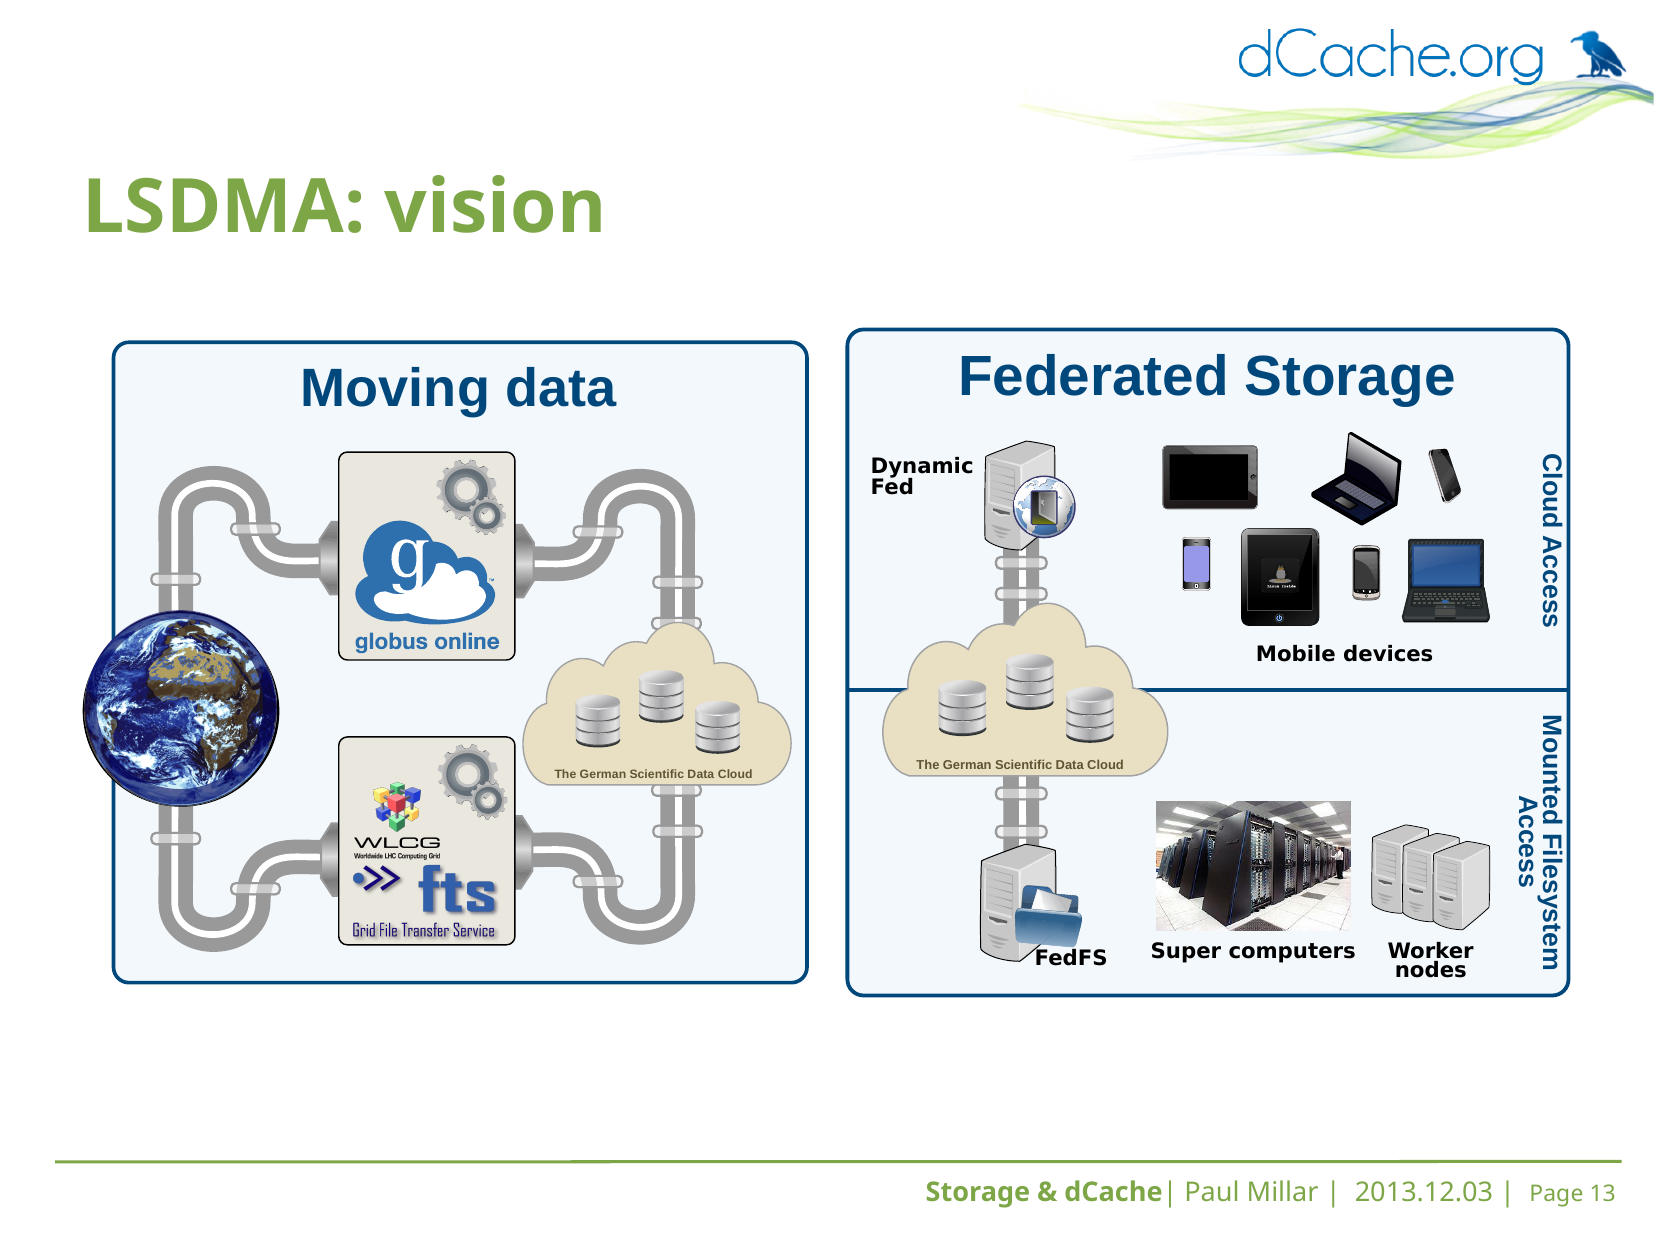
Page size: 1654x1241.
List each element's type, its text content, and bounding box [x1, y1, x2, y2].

picture [845, 327, 1572, 998]
title LSDMA: vision [82, 156, 1605, 251]
picture [956, 16, 1654, 169]
picture [82, 340, 809, 985]
